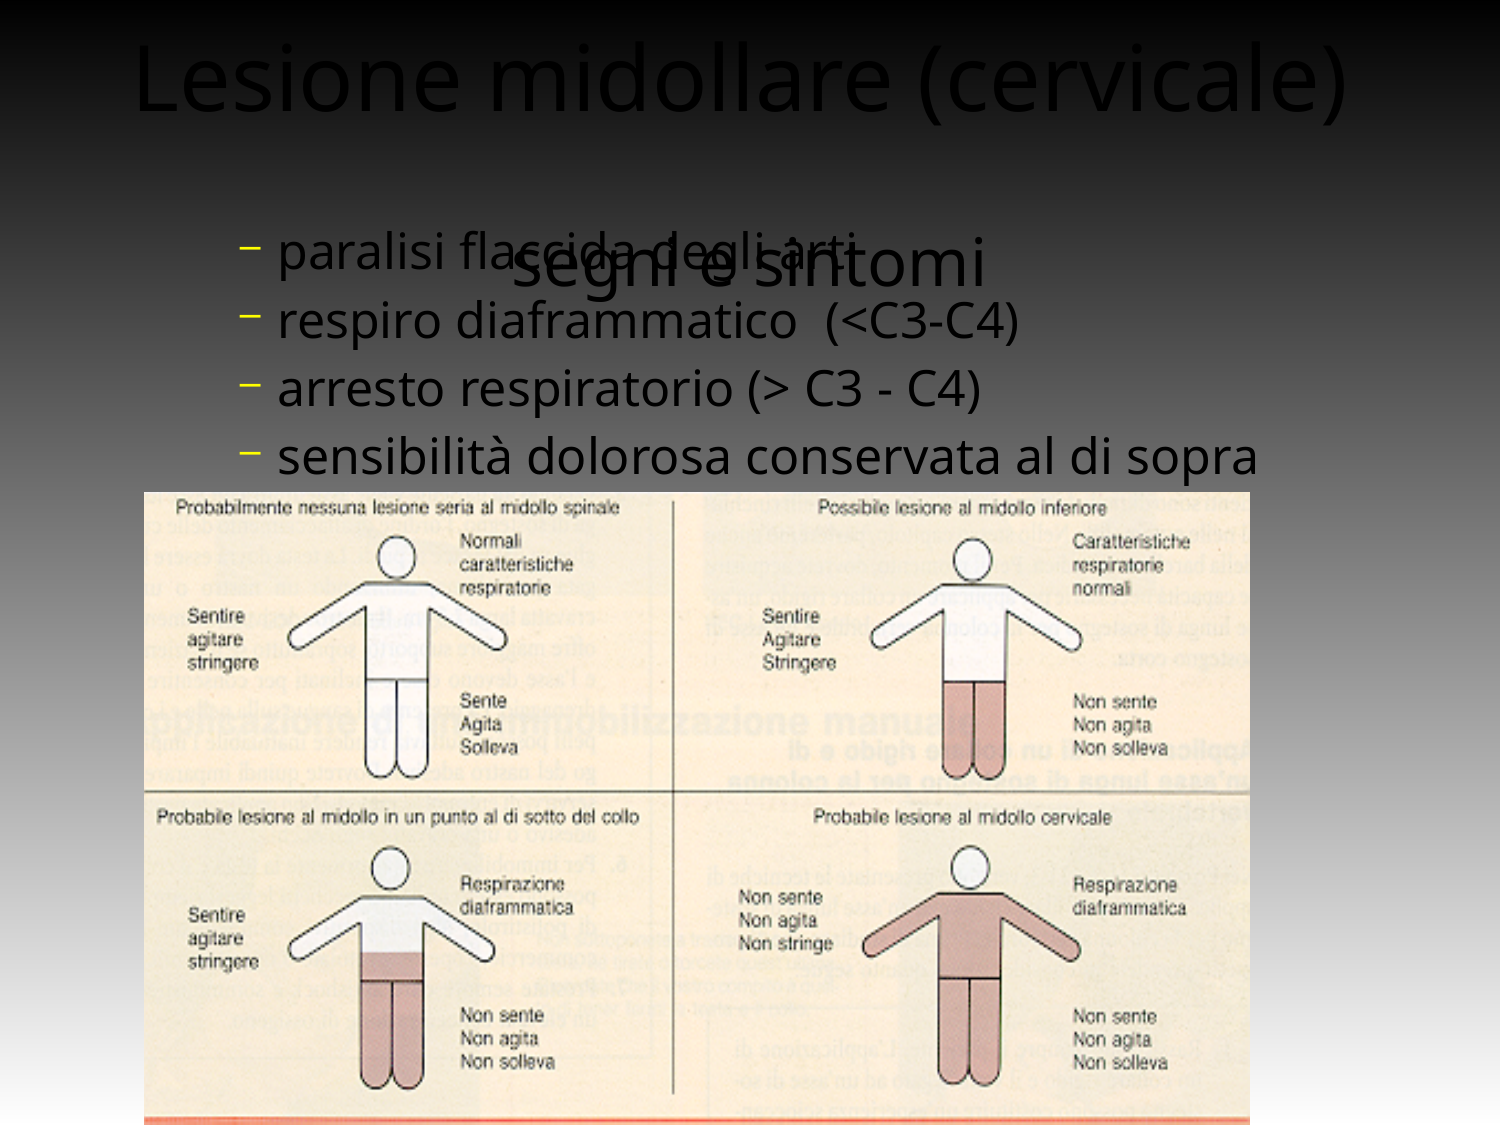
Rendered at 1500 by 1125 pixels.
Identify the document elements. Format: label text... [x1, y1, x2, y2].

picture [144, 492, 1250, 1125]
list paralisi flaccida degli arti respiro diaframmatico (<C3-C4) arresto respiratorio (> C3 - C4) sensibilità dolorosa conservata al di sopra della clavicola, ma non al di sotto [0, 212, 1312, 738]
title Lesione midollare (cervicale) segni e sintomi [112, 12, 1388, 200]
